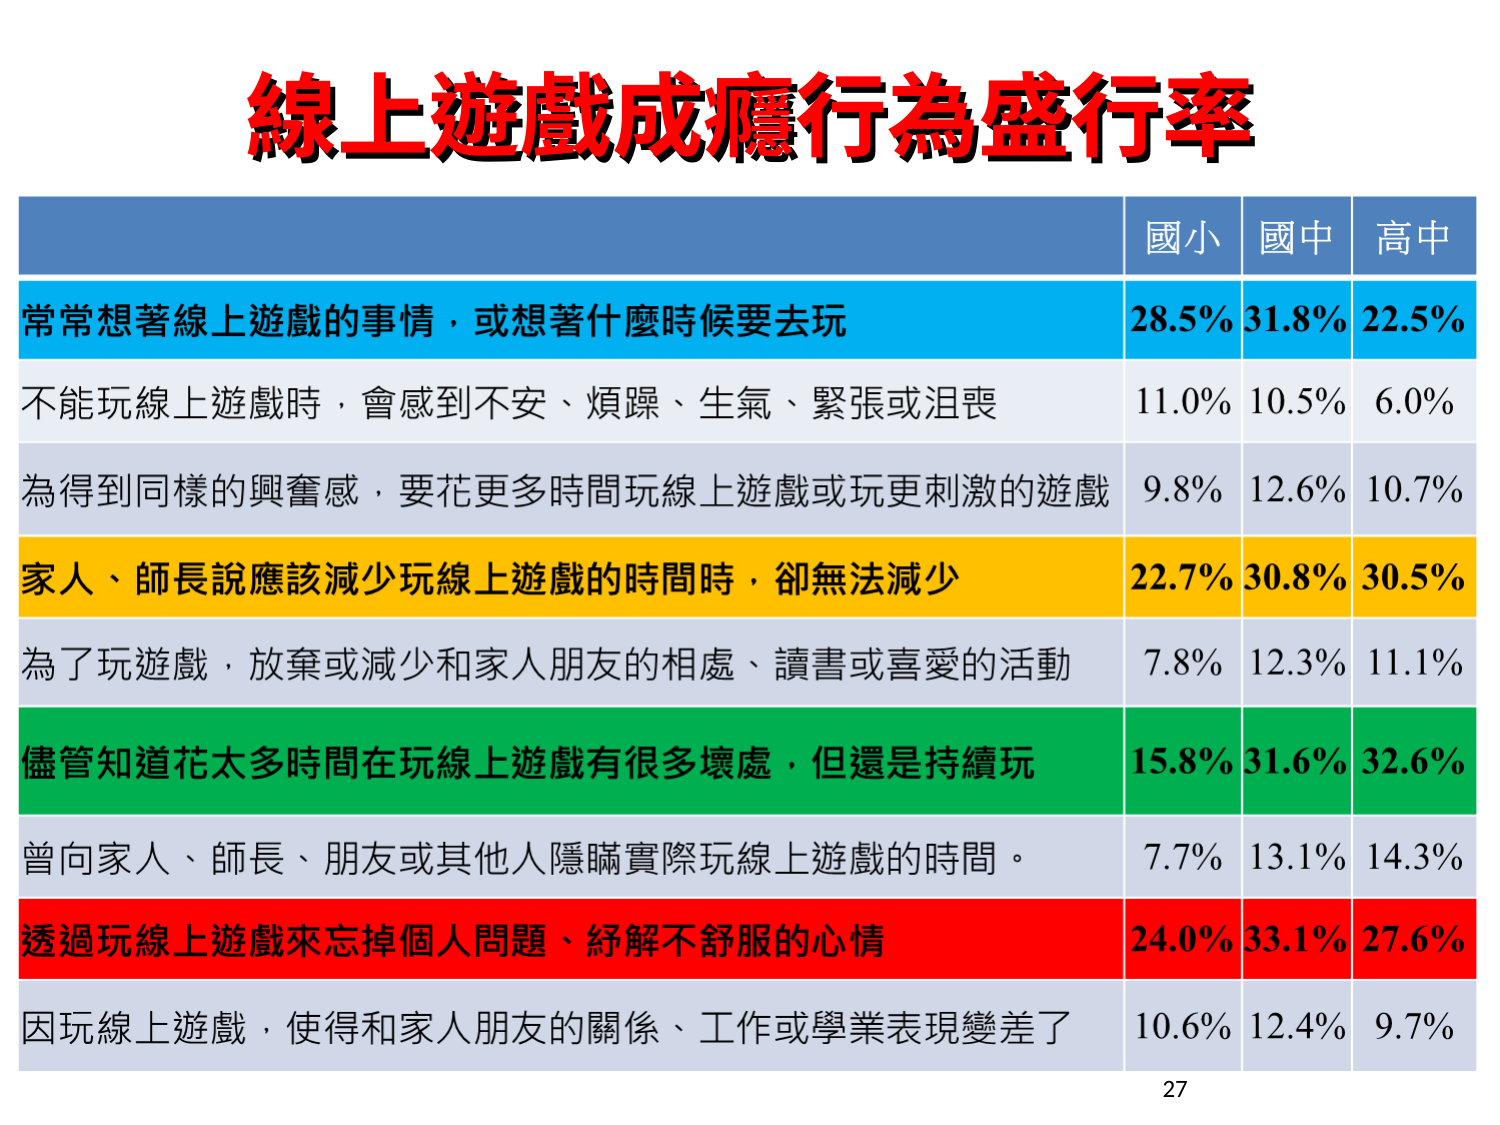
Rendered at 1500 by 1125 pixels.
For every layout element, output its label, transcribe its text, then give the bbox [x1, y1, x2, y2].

text_box 27 [1147, 1065, 1498, 1125]
picture [17, 196, 1478, 1074]
title 線上遊戲成癮行為盛行率 [75, 19, 1426, 207]
